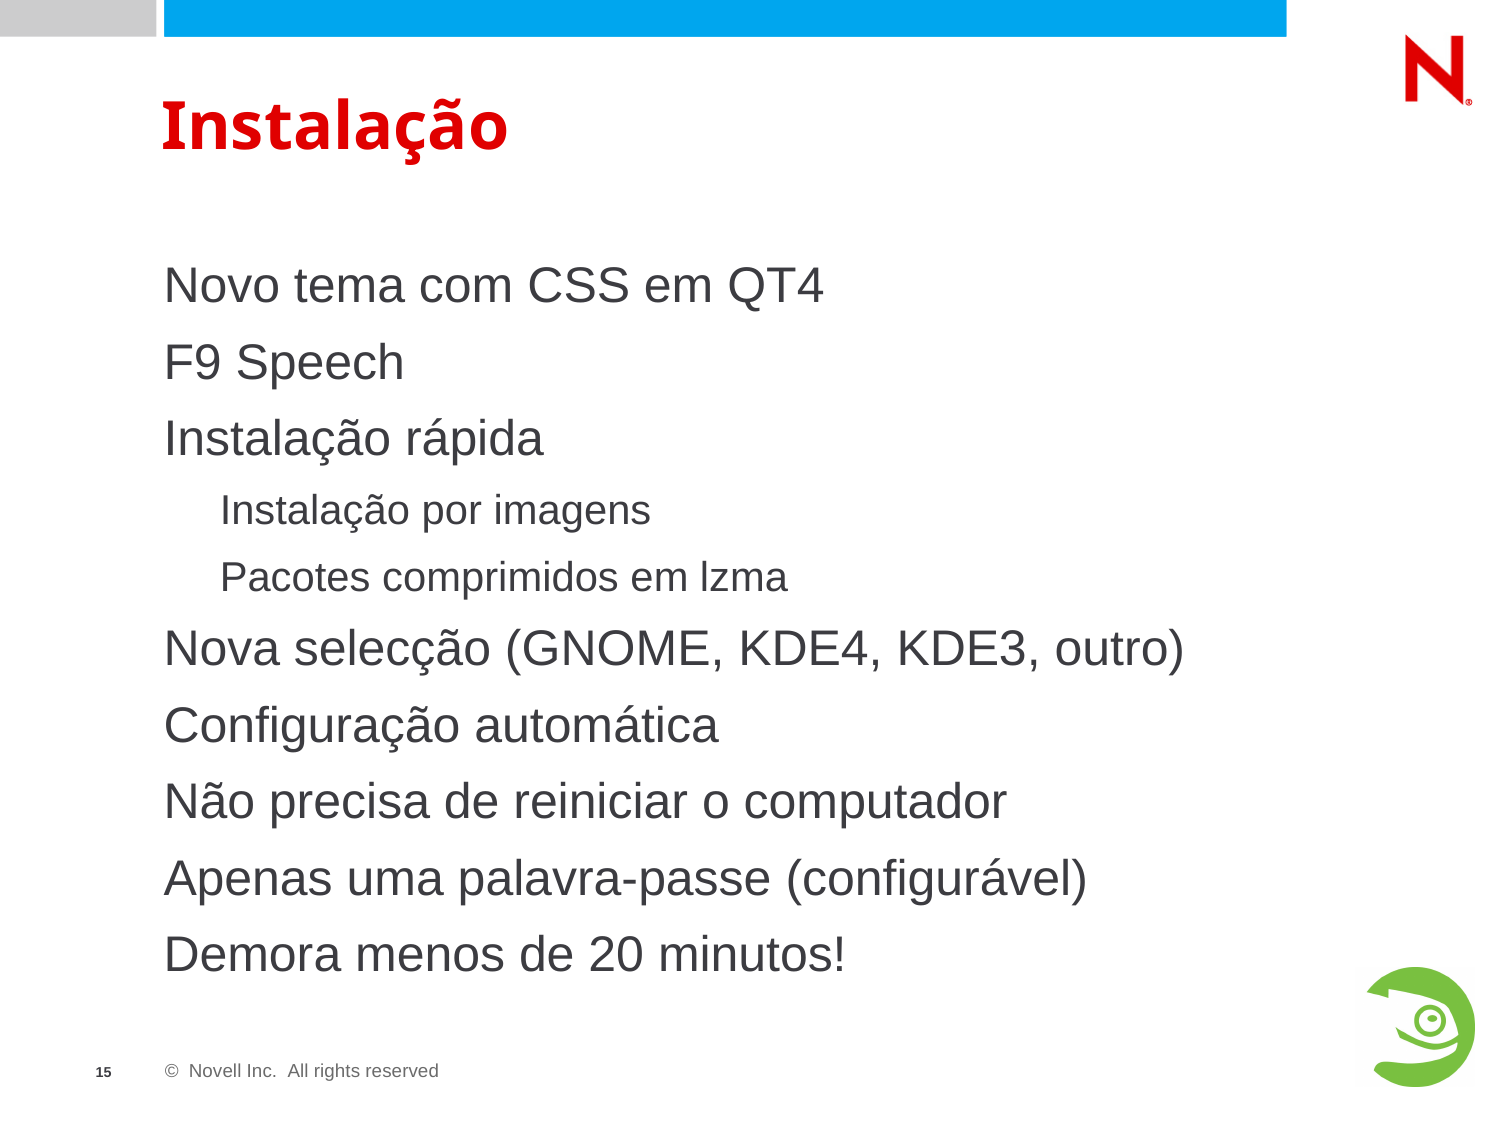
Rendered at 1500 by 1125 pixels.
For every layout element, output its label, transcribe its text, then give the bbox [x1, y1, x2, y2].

picture [1355, 967, 1475, 1087]
list Novo tema com CSS em QT4 F9 Speech Instalação rápida Instalação por imagens Pacotes comprimidos em lzma Nova selecção (GNOME, KDE4, KDE3, outro) Configuração automática Não precisa de reiniciar o computador Apenas uma palavra-passe (configurável) Demora menos de 20 minutos! [163, 254, 1404, 1010]
title Instalação [161, 41, 1383, 205]
picture [1403, 32, 1473, 107]
